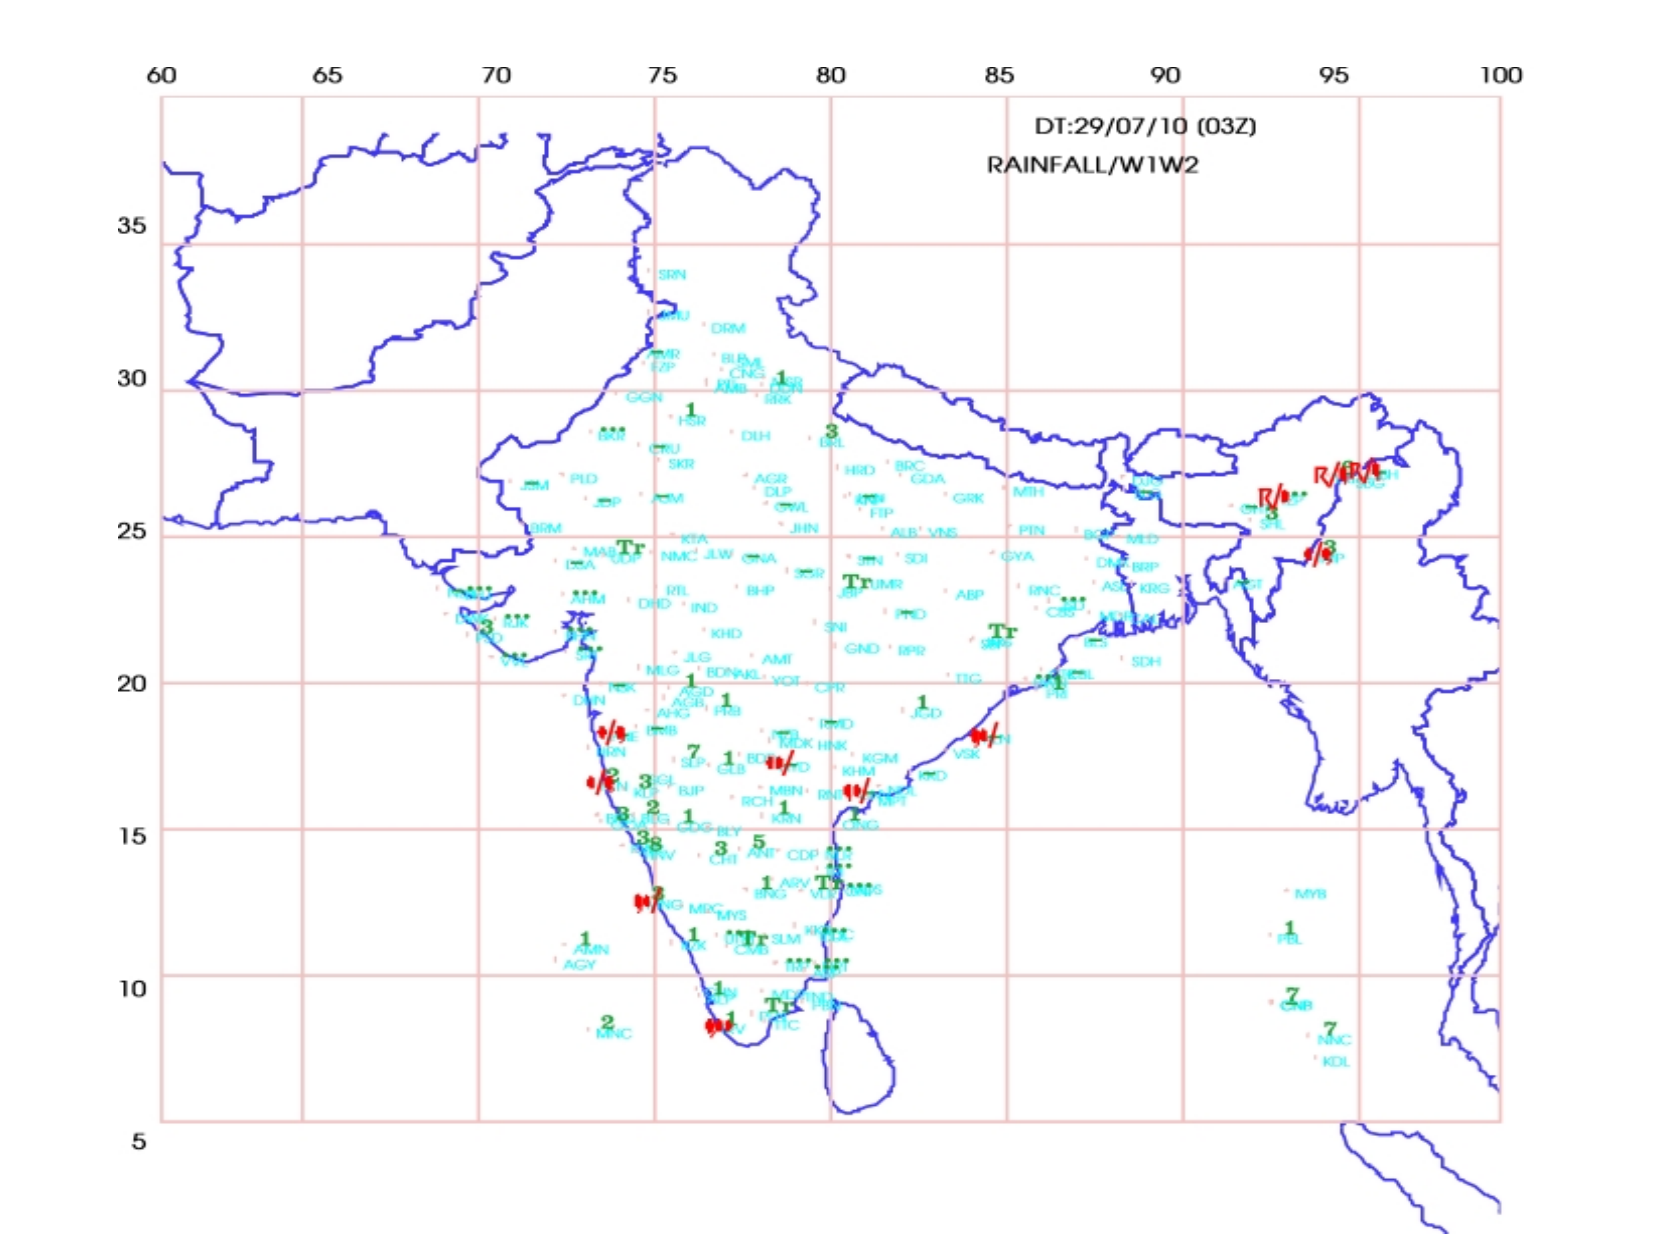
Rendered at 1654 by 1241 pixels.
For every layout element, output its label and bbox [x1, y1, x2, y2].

picture [118, 67, 1536, 1235]
